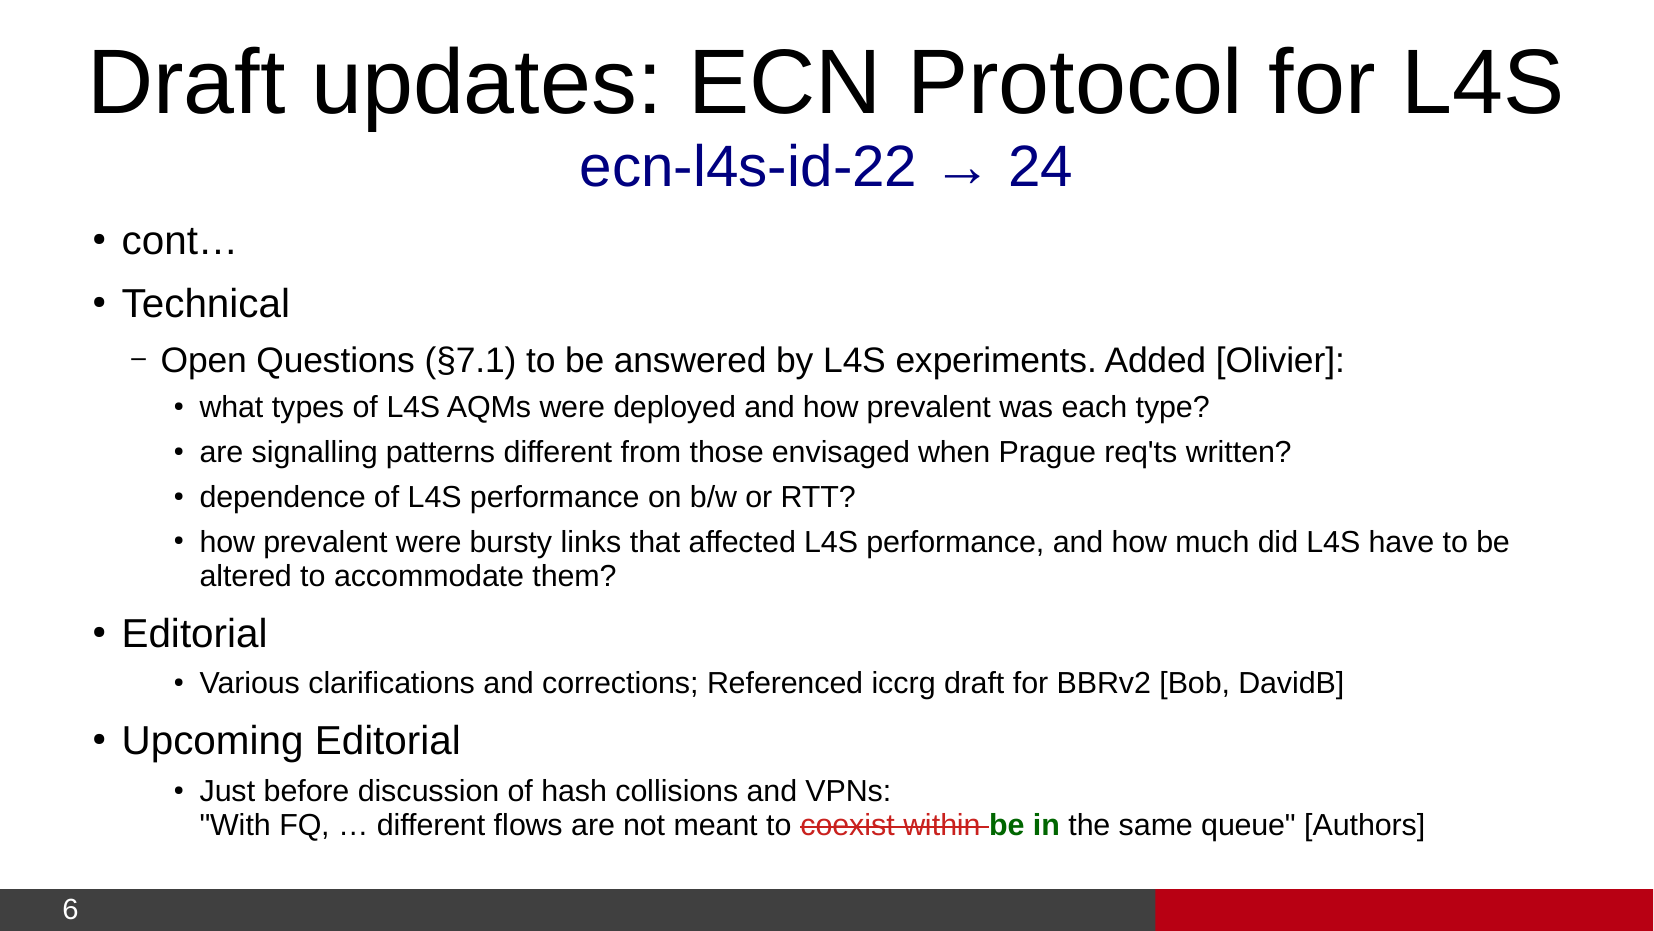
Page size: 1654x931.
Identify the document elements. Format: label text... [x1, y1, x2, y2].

list cont… Technical Open Questions (§7.1) to be answered by L4S experiments. Added [Olivier]: what types of L4S AQMs were deployed and how prevalent was each type? are signalling patterns different from those envisaged when Prague req'ts written? dependence of L4S performance on b/w or RTT? how prevalent were bursty links that affected L4S performance, and how much did L4S have to be altered to accommodate them? Editorial Various clarifications and corrections; Referenced iccrg draft for BBRv2 [Bob, DavidB] Upcoming Editorial Just before discussion of hash collisions and VPNs: "With FQ, … different flows are not meant to coexist within be in the same queue" [Authors] [82, 217, 1571, 845]
title Draft updates: ECN Protocol for L4S ecn-l4s-id-22 → 24 [82, 30, 1571, 199]
